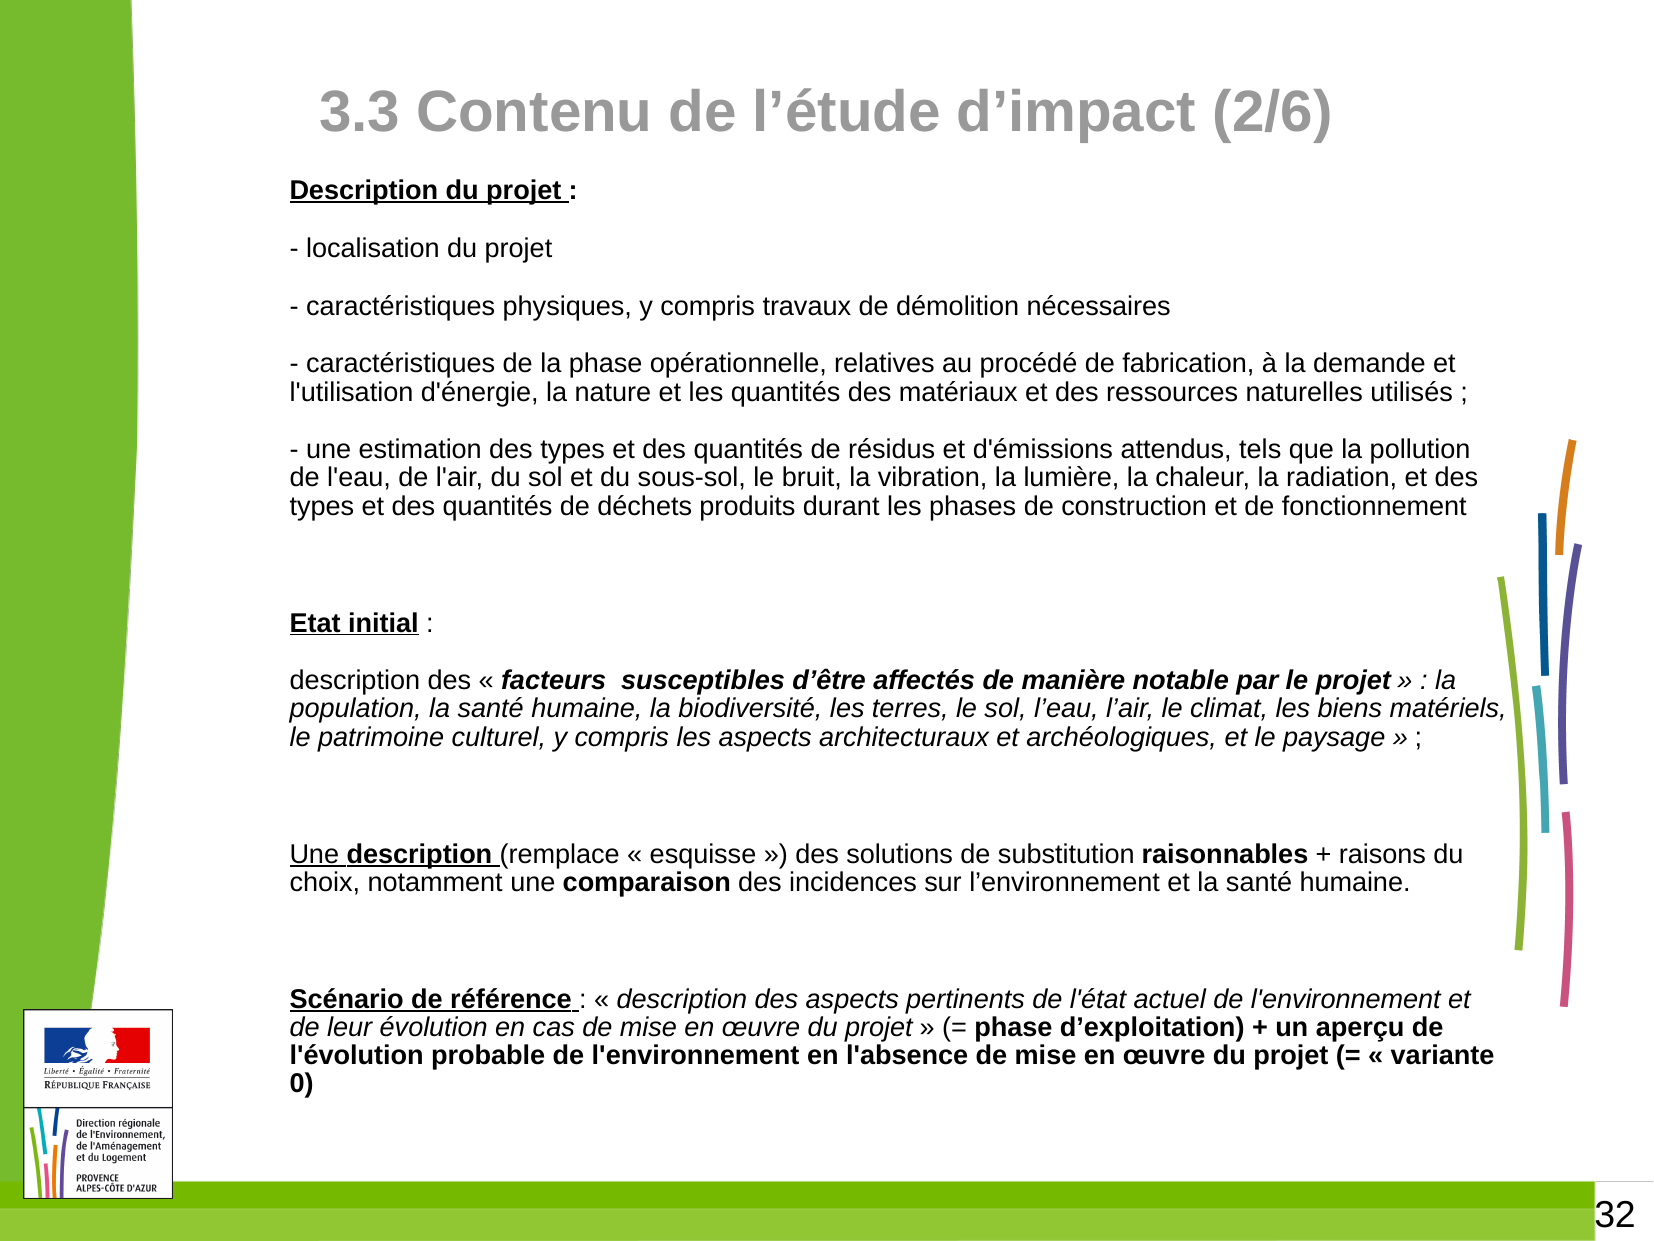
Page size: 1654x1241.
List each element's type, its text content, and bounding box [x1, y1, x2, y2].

picture [0, 0, 1654, 1241]
title 3.3 Contenu de l’étude d’impact (2/6) [82, 49, 1571, 178]
list Description du projet : - localisation du projet - caractéristiques physiques, y compris travaux de démolition nécessaires - caractéristiques de la phase opérationnelle, relatives au procédé de fabrication, à la demande et l'utilisation d'énergie, la nature et les quantités des matériaux et des ressources naturelles utilisés ; - une estimation des types et des quantités de résidus et d'émissions attendus, tels que la pollution de l'eau, de l'air, du sol et du sous-sol, le bruit, la vibration, la lumière, la chaleur, la radiation, et des types et des quantités de déchets produits durant les phases de construction et de fonctionnement Etat initial : description des « facteurs susceptibles d’être affectés de manière notable par le projet » : la population, la santé humaine, la biodiversité, les terres, le sol, l’eau, l’air, le climat, les biens matériels, le patrimoine culturel, y compris les aspects architecturaux et archéologiques, et le paysage » ; Une description (remplace « esquisse ») des solutions de substitution raisonnables + raisons du choix, notamment une comparaison des incidences sur l’environnement et la santé humaine. Scénario de référence : « description des aspects pertinents de l'état actuel de l'environnement et de leur évolution en cas de mise en œuvre du projet » (= phase d’exploitation) + un aperçu de l'évolution probable de l'environnement en l'absence de mise en œuvre du projet (= « variante 0) [177, 177, 1507, 1108]
